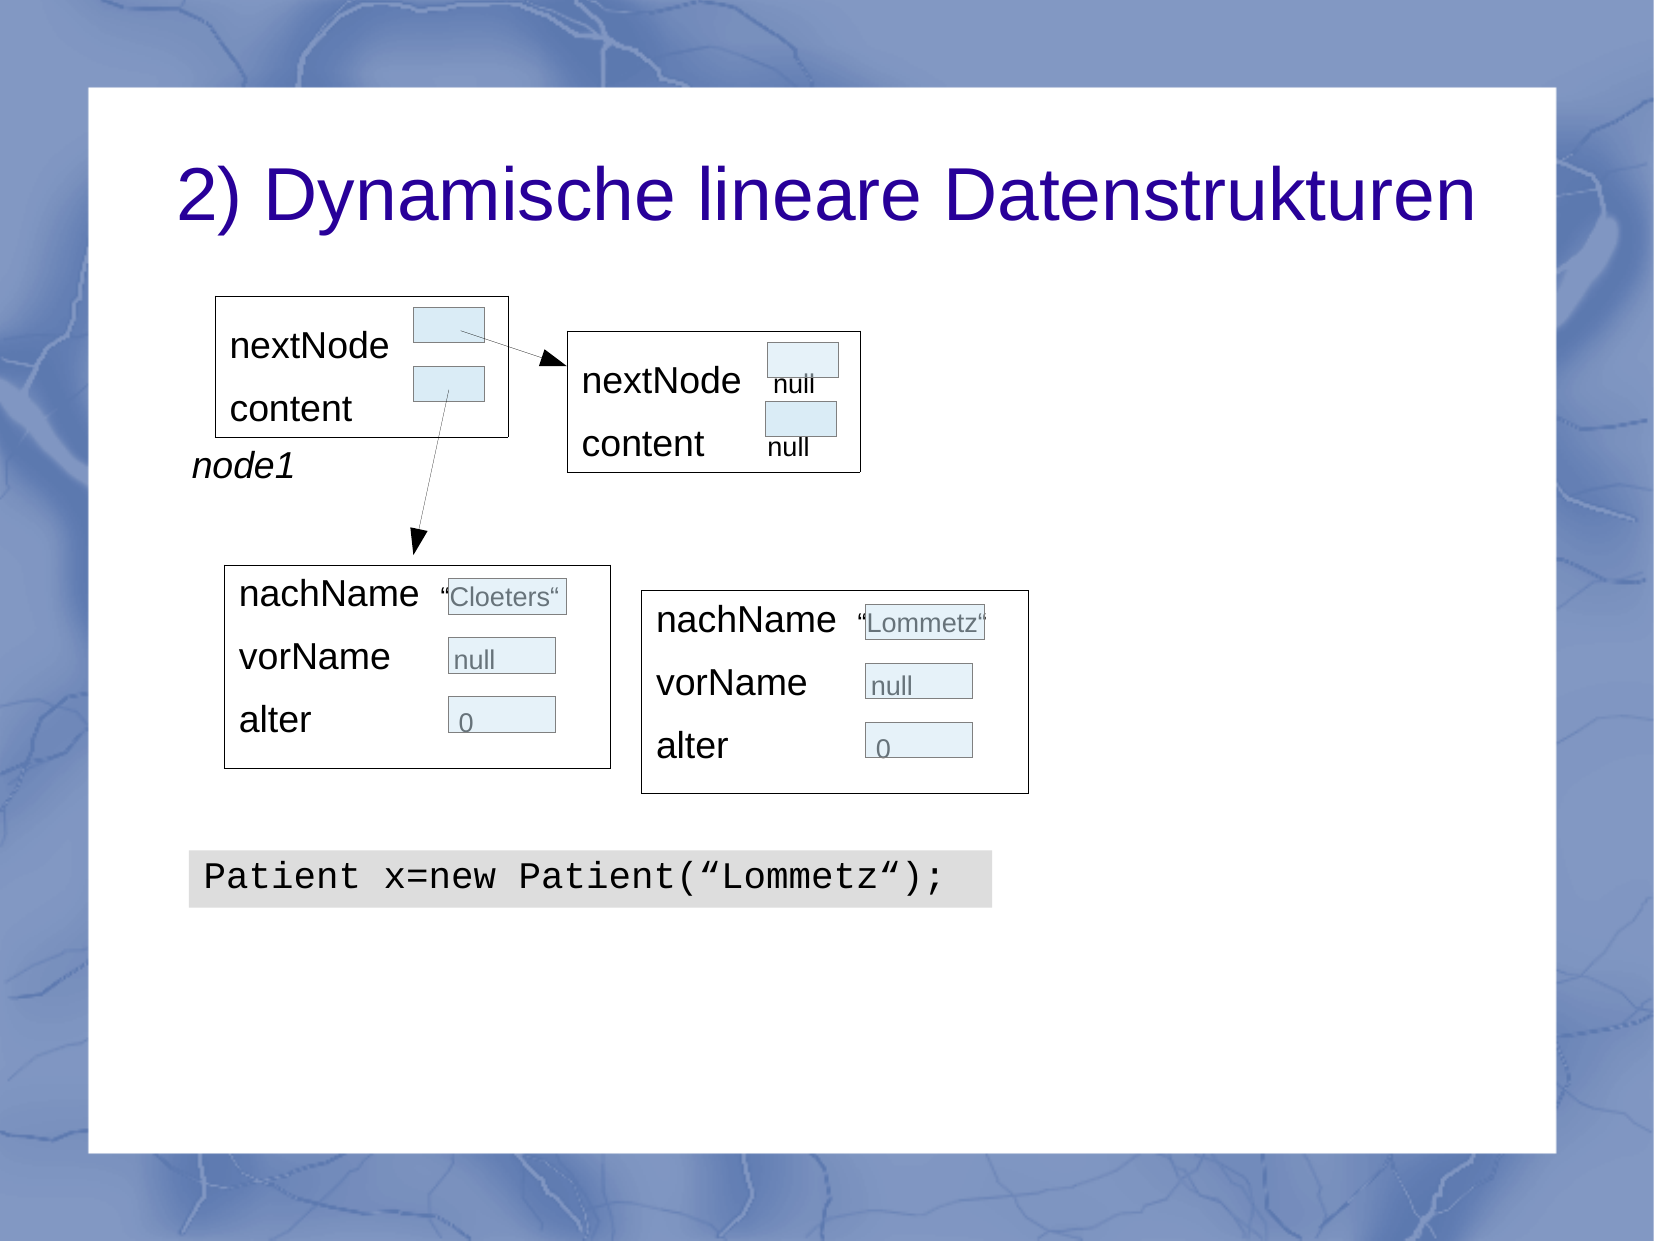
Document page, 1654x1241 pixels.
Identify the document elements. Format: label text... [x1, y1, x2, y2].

text_box [865, 663, 973, 699]
text_box [865, 604, 985, 640]
text_box node1 [177, 437, 319, 494]
text_box [765, 401, 837, 437]
table_header nextNode content [216, 297, 508, 437]
table_header nextNode null content null [568, 332, 860, 472]
text_box [767, 342, 839, 378]
text_box Patient x=new Patient(“Lommetz“); [188, 850, 993, 906]
text_box [448, 578, 567, 615]
text_box [448, 696, 556, 733]
text_box [413, 307, 485, 343]
text_box [865, 722, 973, 758]
title 2) Dynamische lineare Datenstrukturen [118, 90, 1536, 298]
text_box [413, 366, 485, 402]
table_header nachName “Lommetz“ vorName null alter 0 [642, 591, 1028, 793]
picture [0, 0, 1654, 1241]
table_header nachName “Cloeters“ vorName null alter 0 [225, 566, 610, 768]
text_box [448, 637, 556, 674]
